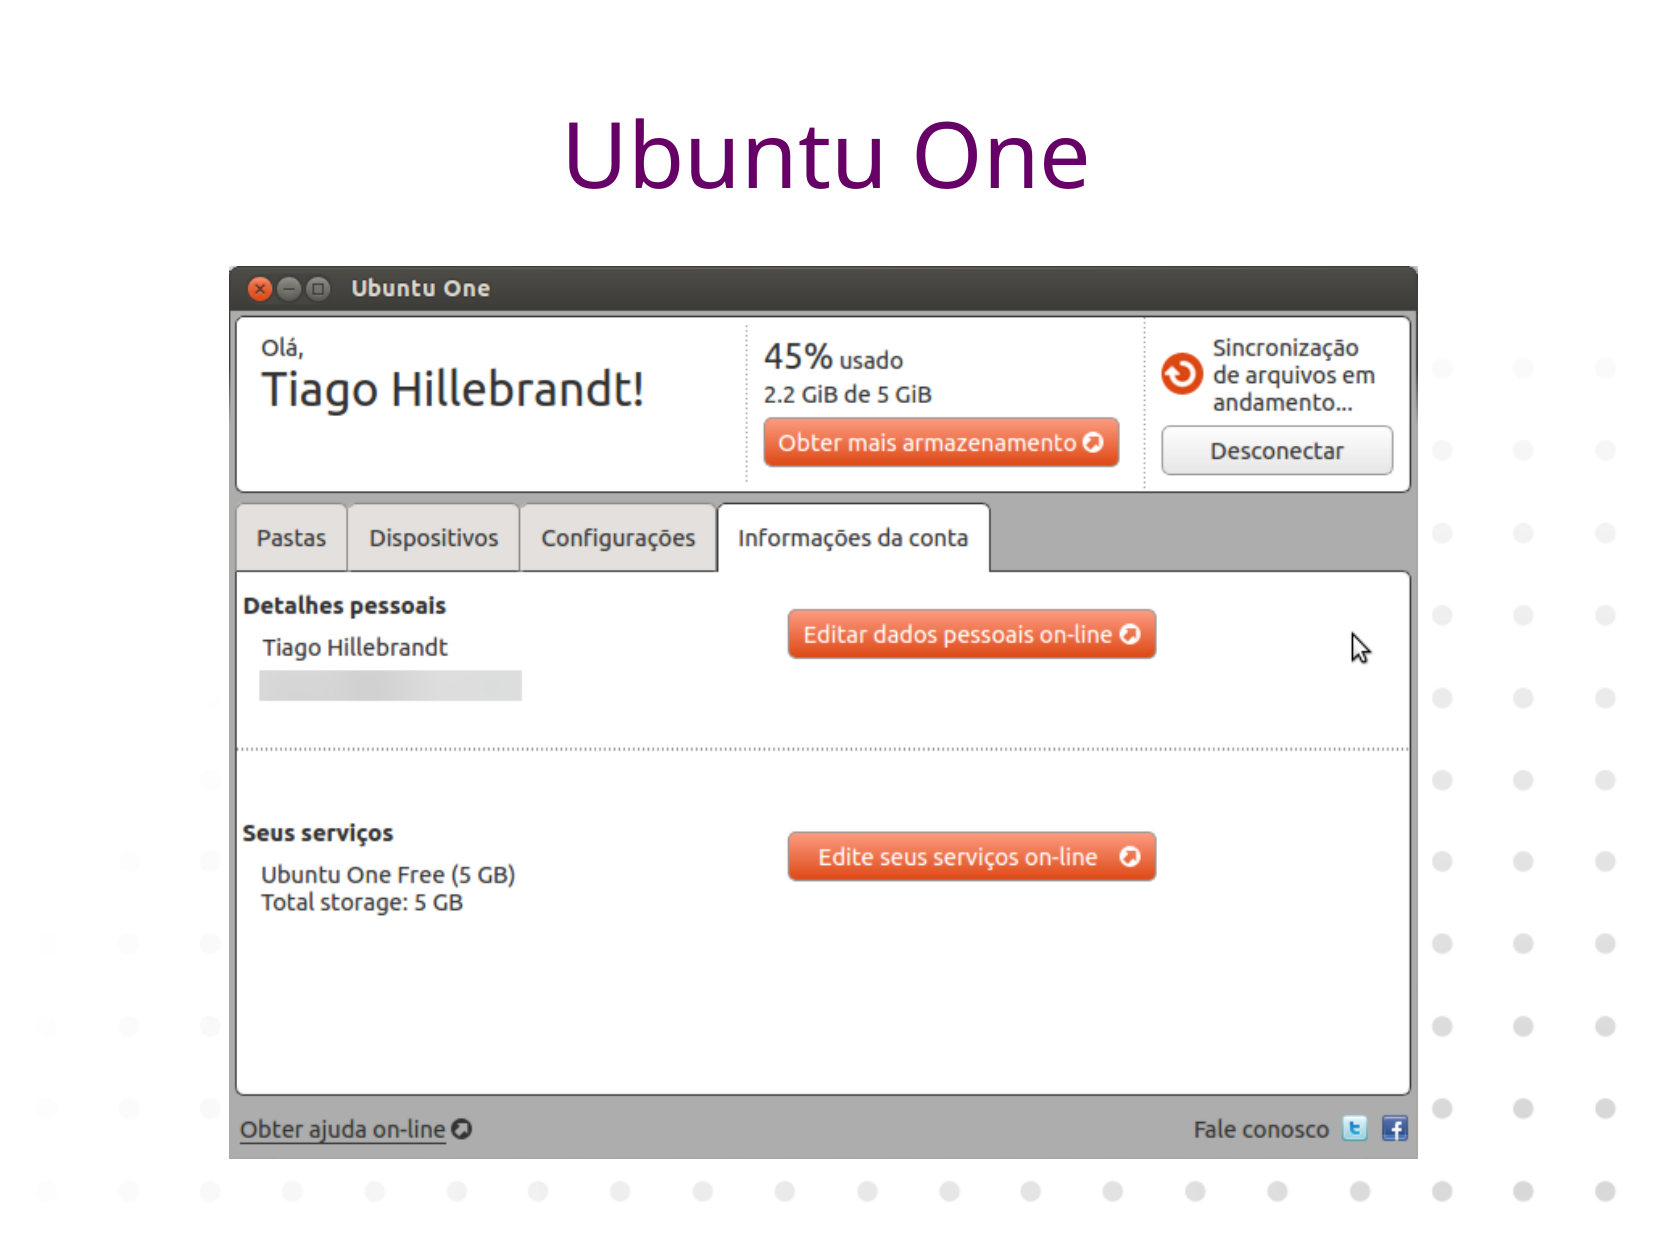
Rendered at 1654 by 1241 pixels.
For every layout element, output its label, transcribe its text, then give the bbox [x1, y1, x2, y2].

title Ubuntu One [82, 49, 1571, 257]
picture [0, 0, 1654, 1241]
